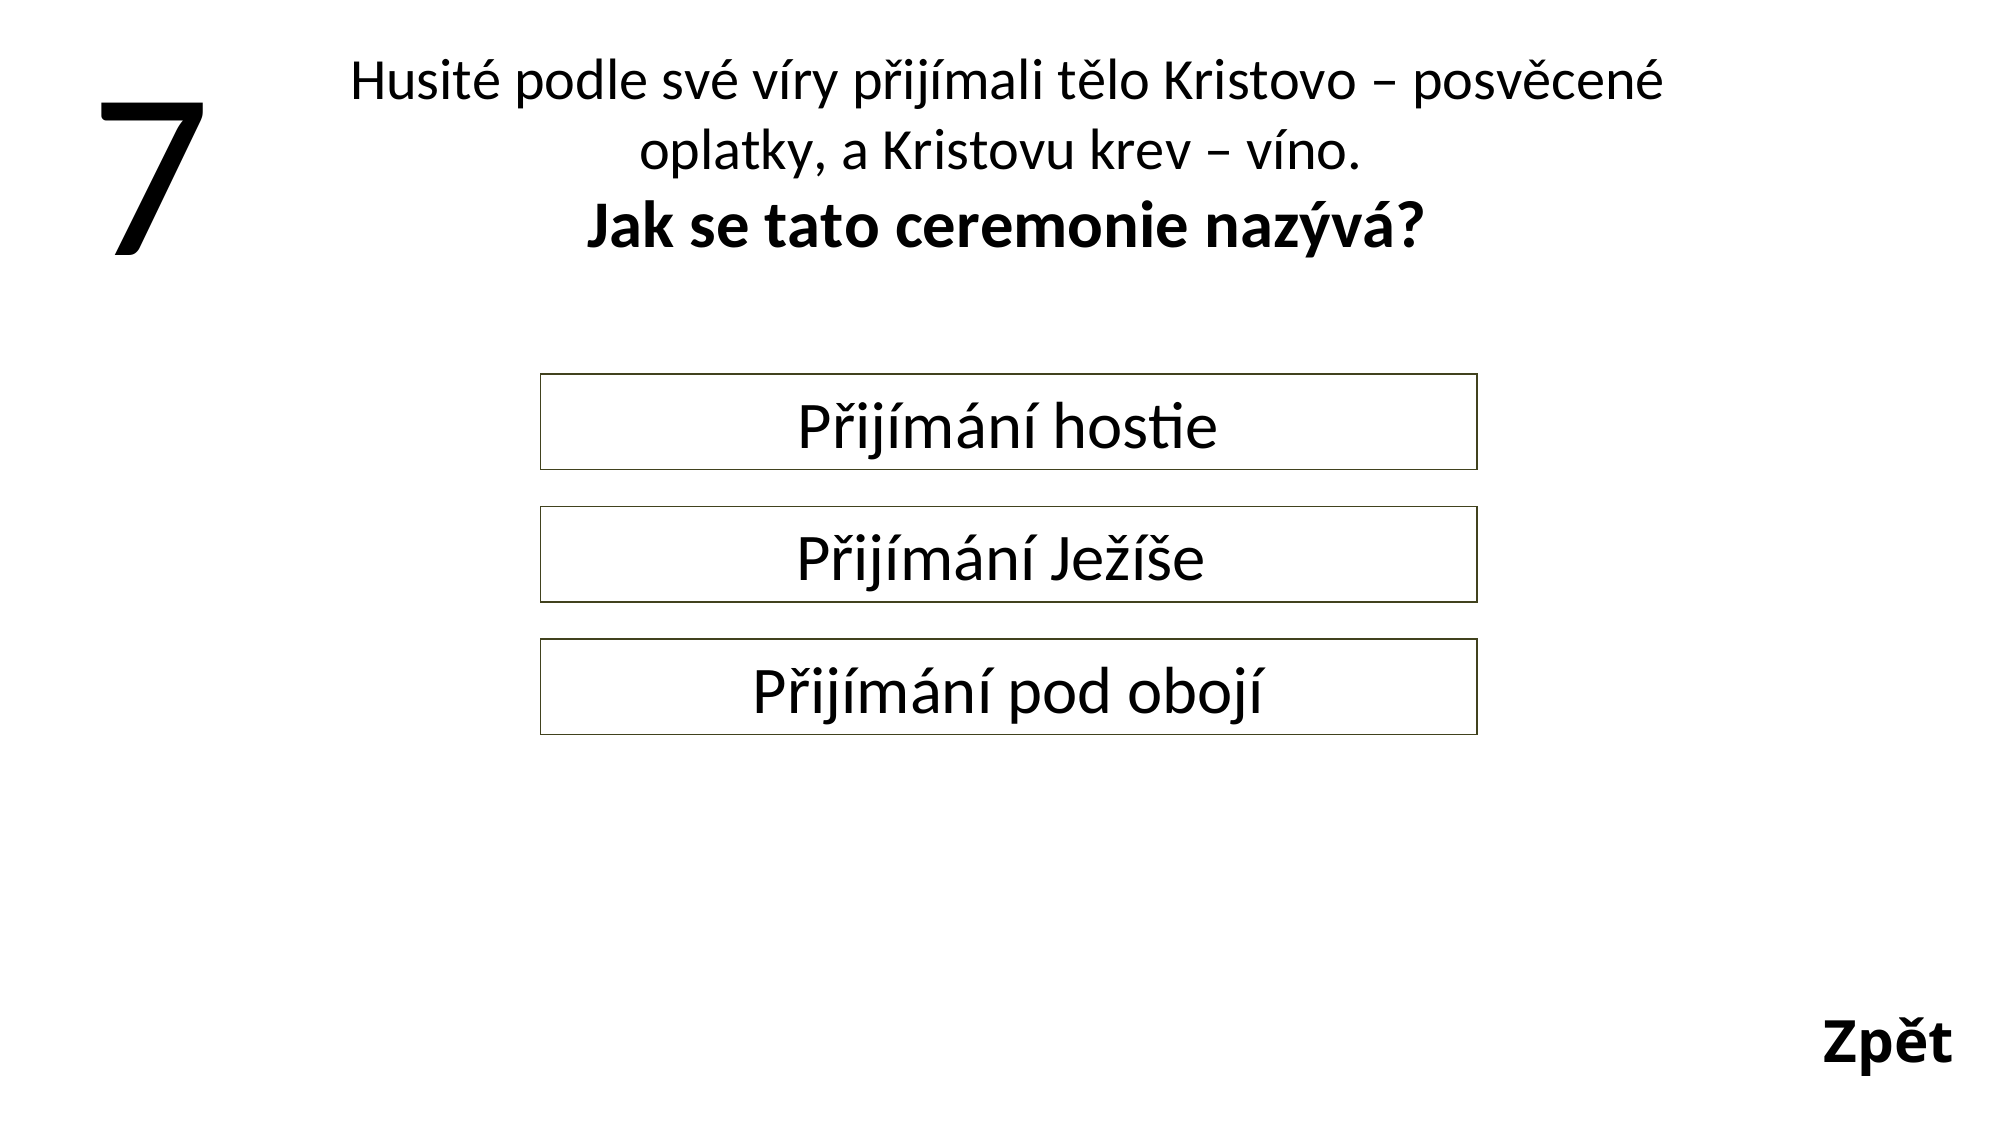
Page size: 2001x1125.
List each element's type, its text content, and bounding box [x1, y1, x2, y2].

text_box Přijímání hostie [540, 373, 1477, 470]
text_box Přijímání Ježíše [540, 506, 1477, 602]
text_box Husité podle své víry přijímali tělo Kristovo – posvěcené oplatky, a Kristovu krev – víno. Jak se tato ceremonie nazývá? [269, 33, 1746, 269]
text_box Zpět [1809, 996, 1970, 1083]
text_box Přijímání pod obojí [540, 638, 1477, 735]
text_box 7 [75, 10, 226, 312]
